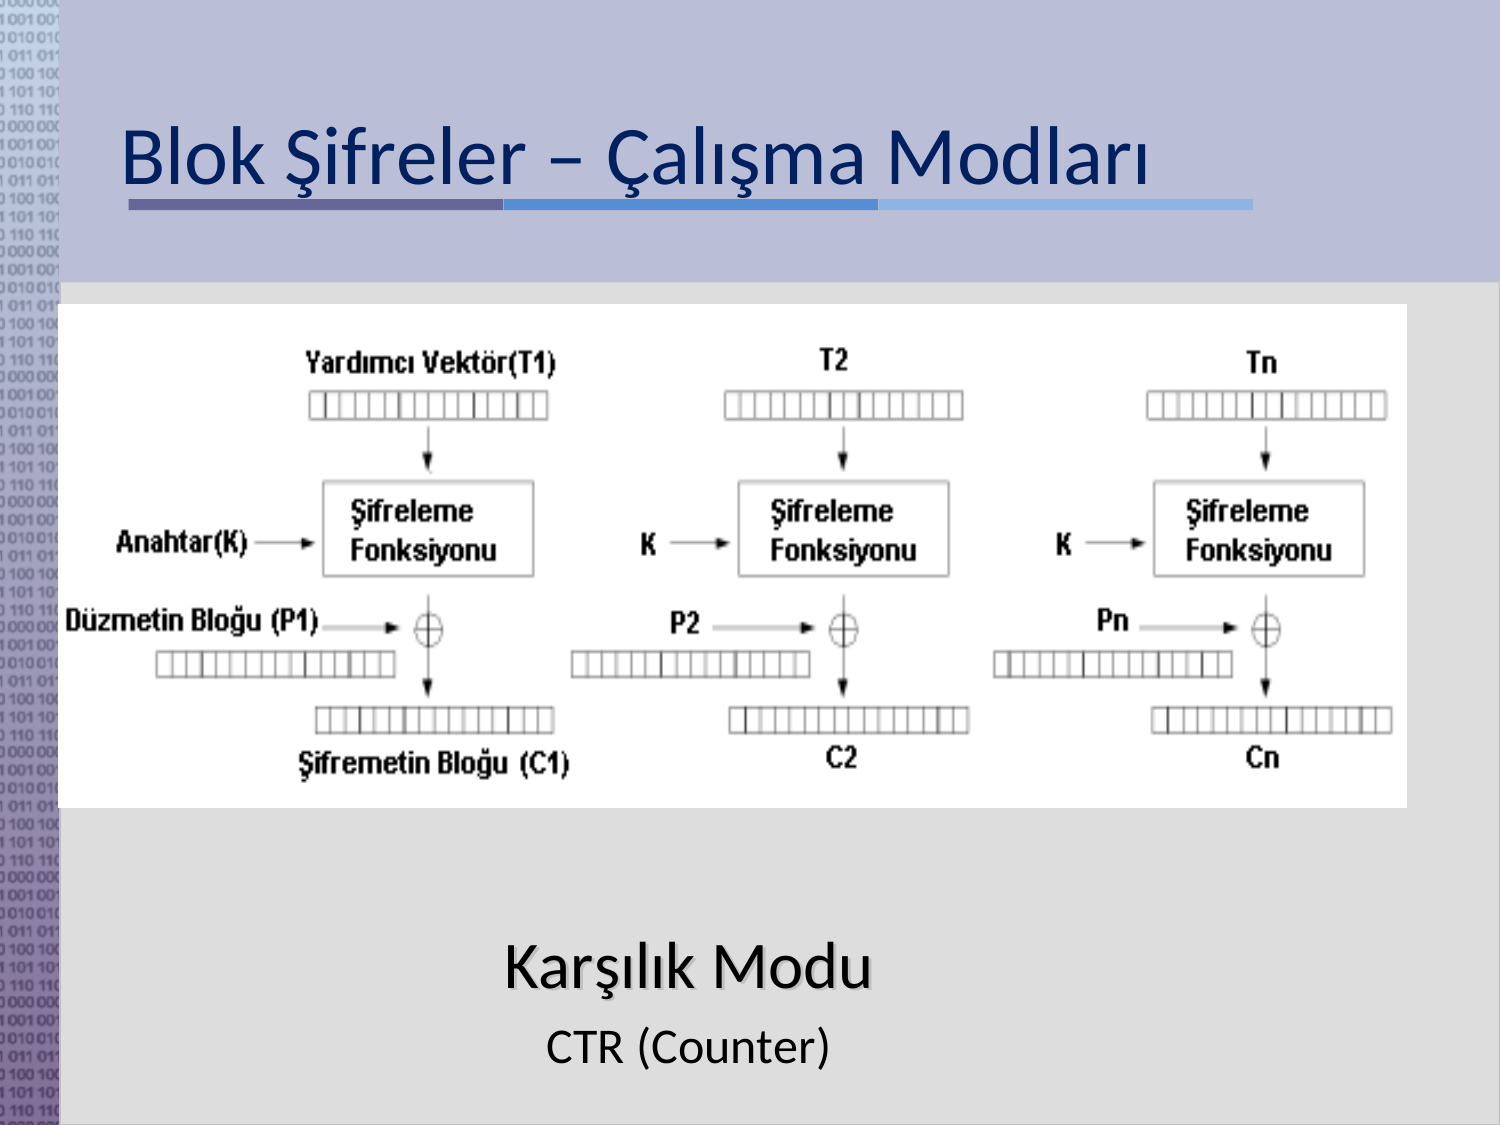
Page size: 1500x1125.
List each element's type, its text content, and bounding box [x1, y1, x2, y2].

text_box Blok Şifreler – Çalışma Modları [105, 93, 1219, 210]
text_box Karşılık Modu CTR (Counter) [164, 914, 1215, 1114]
text_box [128, 199, 1253, 211]
picture [0, 0, 1407, 1125]
